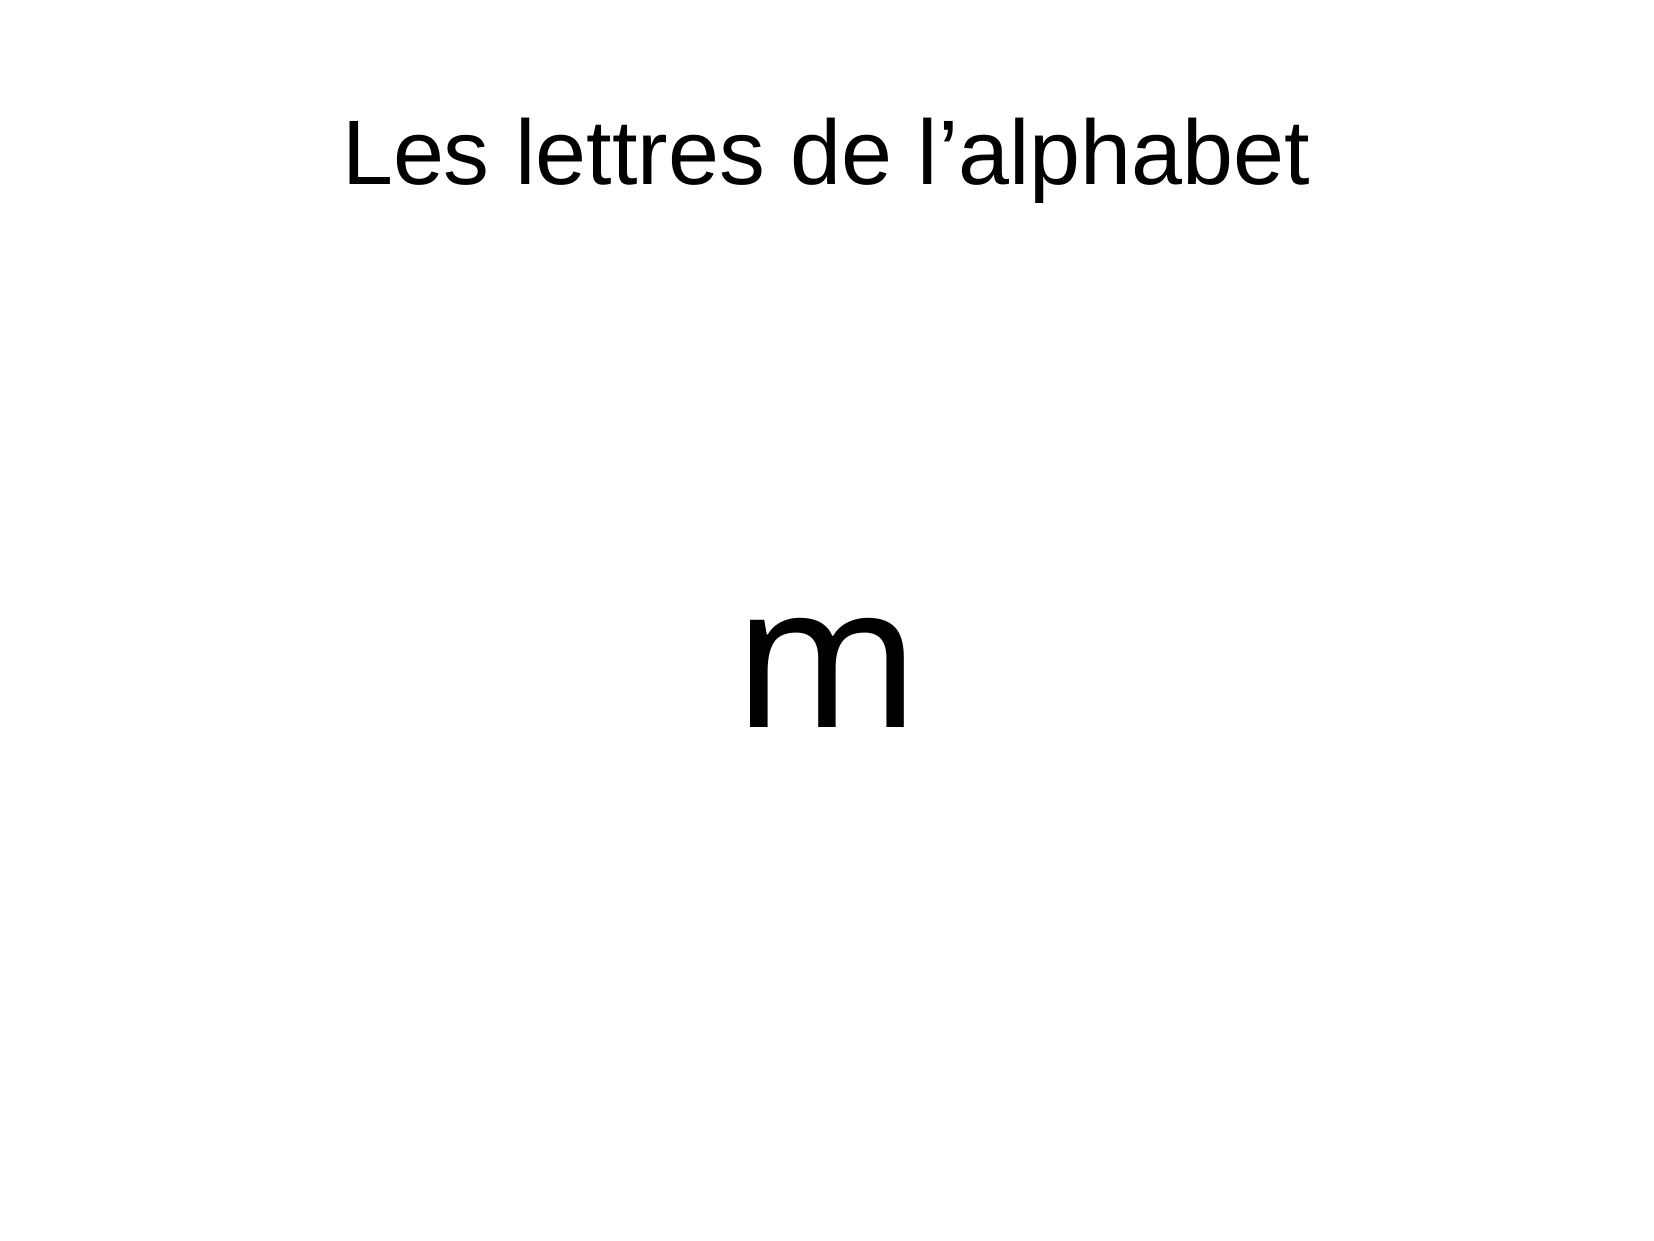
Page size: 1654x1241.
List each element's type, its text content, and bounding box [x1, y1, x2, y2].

subtitle m [82, 290, 1571, 1010]
title Les lettres de l’alphabet [82, 49, 1571, 257]
